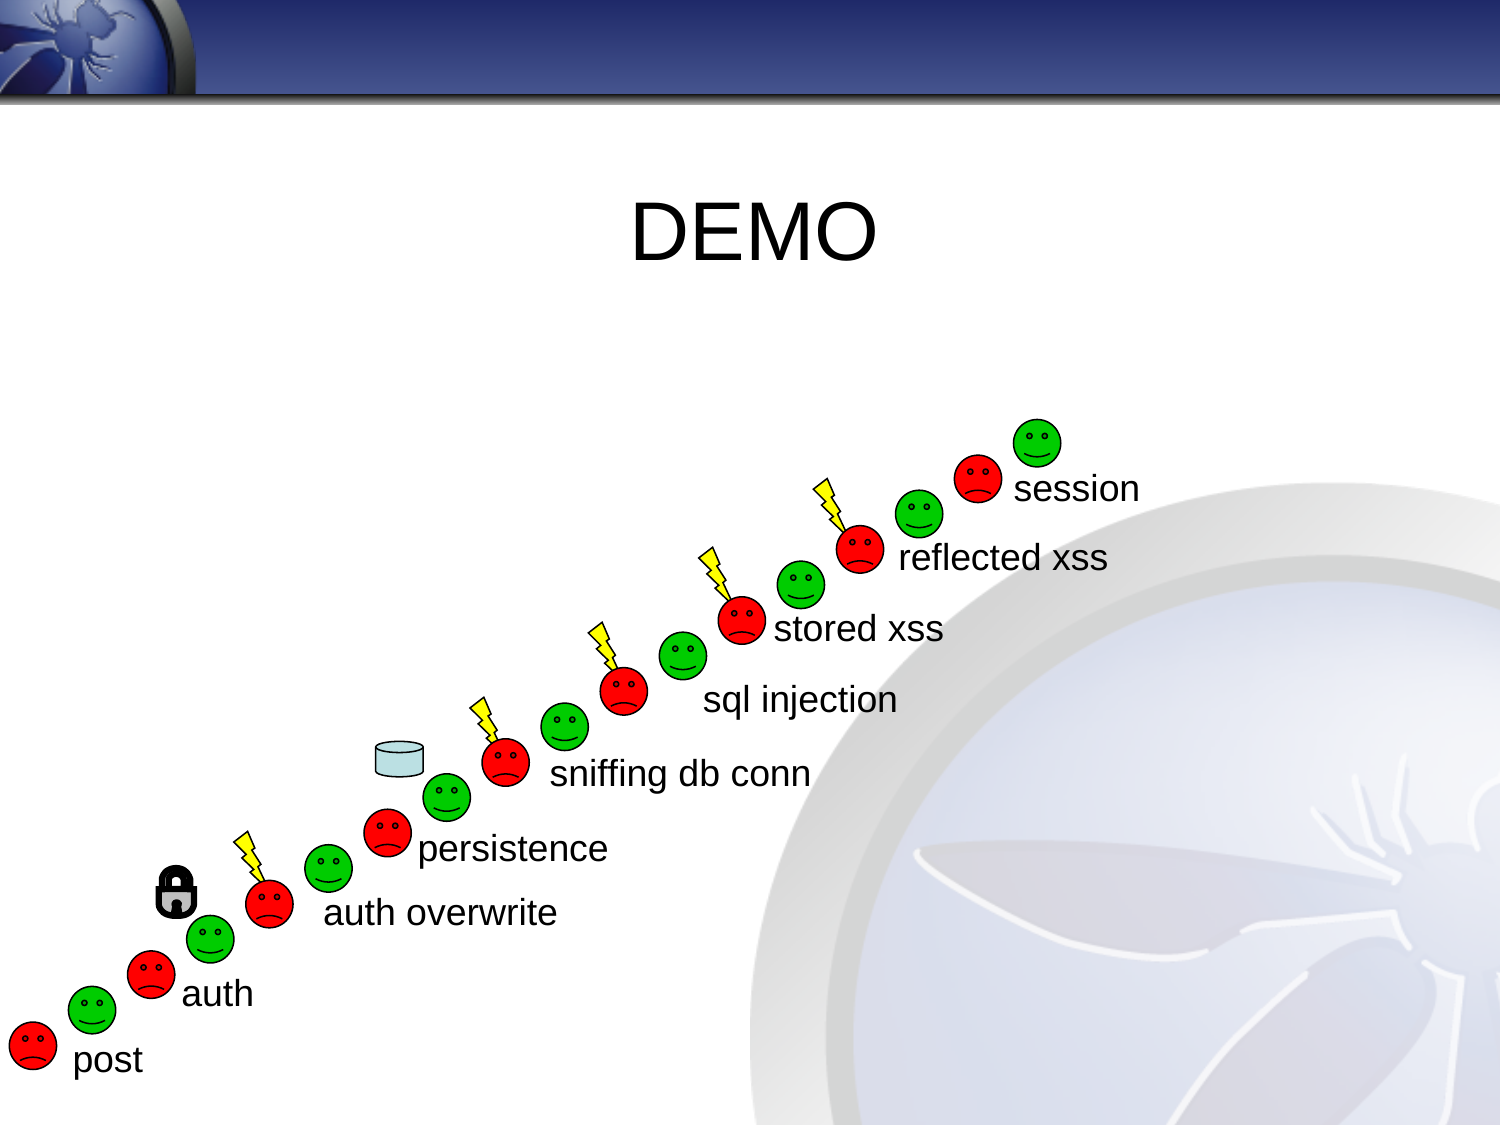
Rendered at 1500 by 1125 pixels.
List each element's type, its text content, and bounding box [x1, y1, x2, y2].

text_box reflected xss [883, 525, 1124, 587]
text_box post [57, 1027, 159, 1088]
text_box stored xss [758, 596, 960, 658]
text_box persistence [402, 816, 624, 877]
text_box [470, 697, 530, 787]
text_box [659, 632, 707, 680]
text_box [777, 561, 825, 609]
text_box [9, 1022, 57, 1070]
text_box [158, 868, 195, 916]
text_box [364, 809, 412, 857]
text_box [186, 915, 234, 963]
text_box auth overwrite [308, 880, 573, 941]
text_box [127, 950, 175, 999]
text_box [541, 703, 589, 741]
picture [0, 0, 198, 95]
text_box sql injection [688, 667, 914, 729]
text_box [698, 547, 766, 645]
text_box sniffing db conn [534, 741, 827, 802]
text_box [1013, 419, 1061, 467]
text_box [68, 986, 116, 1034]
text_box [588, 622, 648, 716]
text_box session [998, 455, 1156, 517]
text_box DEMO [615, 170, 991, 286]
picture [750, 479, 1500, 1125]
text_box [423, 773, 471, 822]
text_box [954, 455, 1002, 503]
text_box [813, 478, 884, 574]
text_box [233, 831, 294, 928]
text_box auth [166, 961, 270, 1022]
text_box [304, 844, 353, 881]
text_box [375, 741, 424, 777]
text_box [895, 490, 943, 538]
